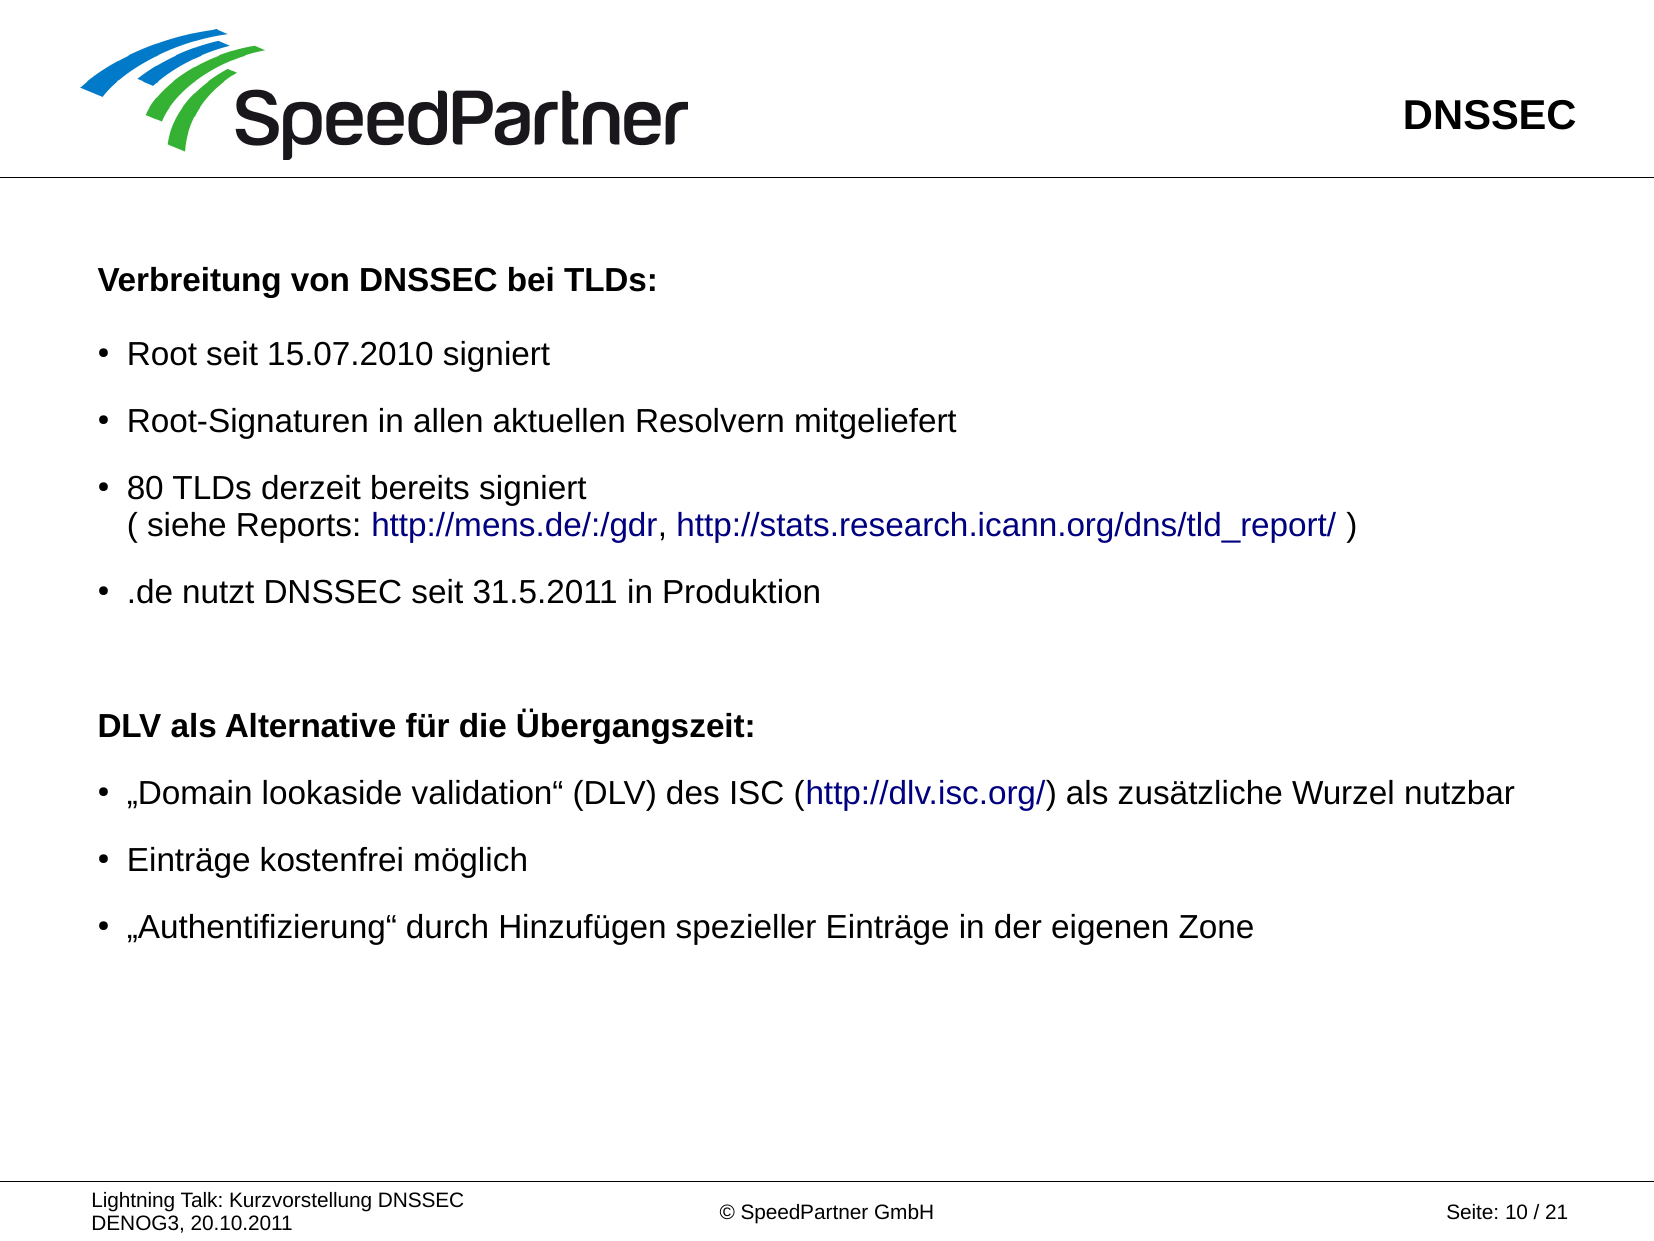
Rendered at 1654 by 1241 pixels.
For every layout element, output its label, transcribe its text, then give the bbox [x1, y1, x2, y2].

picture [80, 29, 688, 160]
title DNSSEC [590, 70, 1577, 160]
text_box Verbreitung von DNSSEC bei TLDs: Root seit 15.07.2010 signiert Root-Signaturen in allen aktuellen Resolvern mitgeliefert 80 TLDs derzeit bereits signiert ( siehe Reports: http://mens.de/:/gdr, http://stats.research.icann.org/dns/tld_report/ ) .de nutzt DNSSEC seit 31.5.2011 in Produktion DLV als Alternative für die Übergangszeit: „Domain lookaside validation“ (DLV) des ISC (http://dlv.isc.org/) als zusätzliche Wurzel nutzbar Einträge kostenfrei möglich „Authentifizierung“ durch Hinzufügen spezieller Einträge in der eigenen Zone [82, 253, 1565, 1151]
